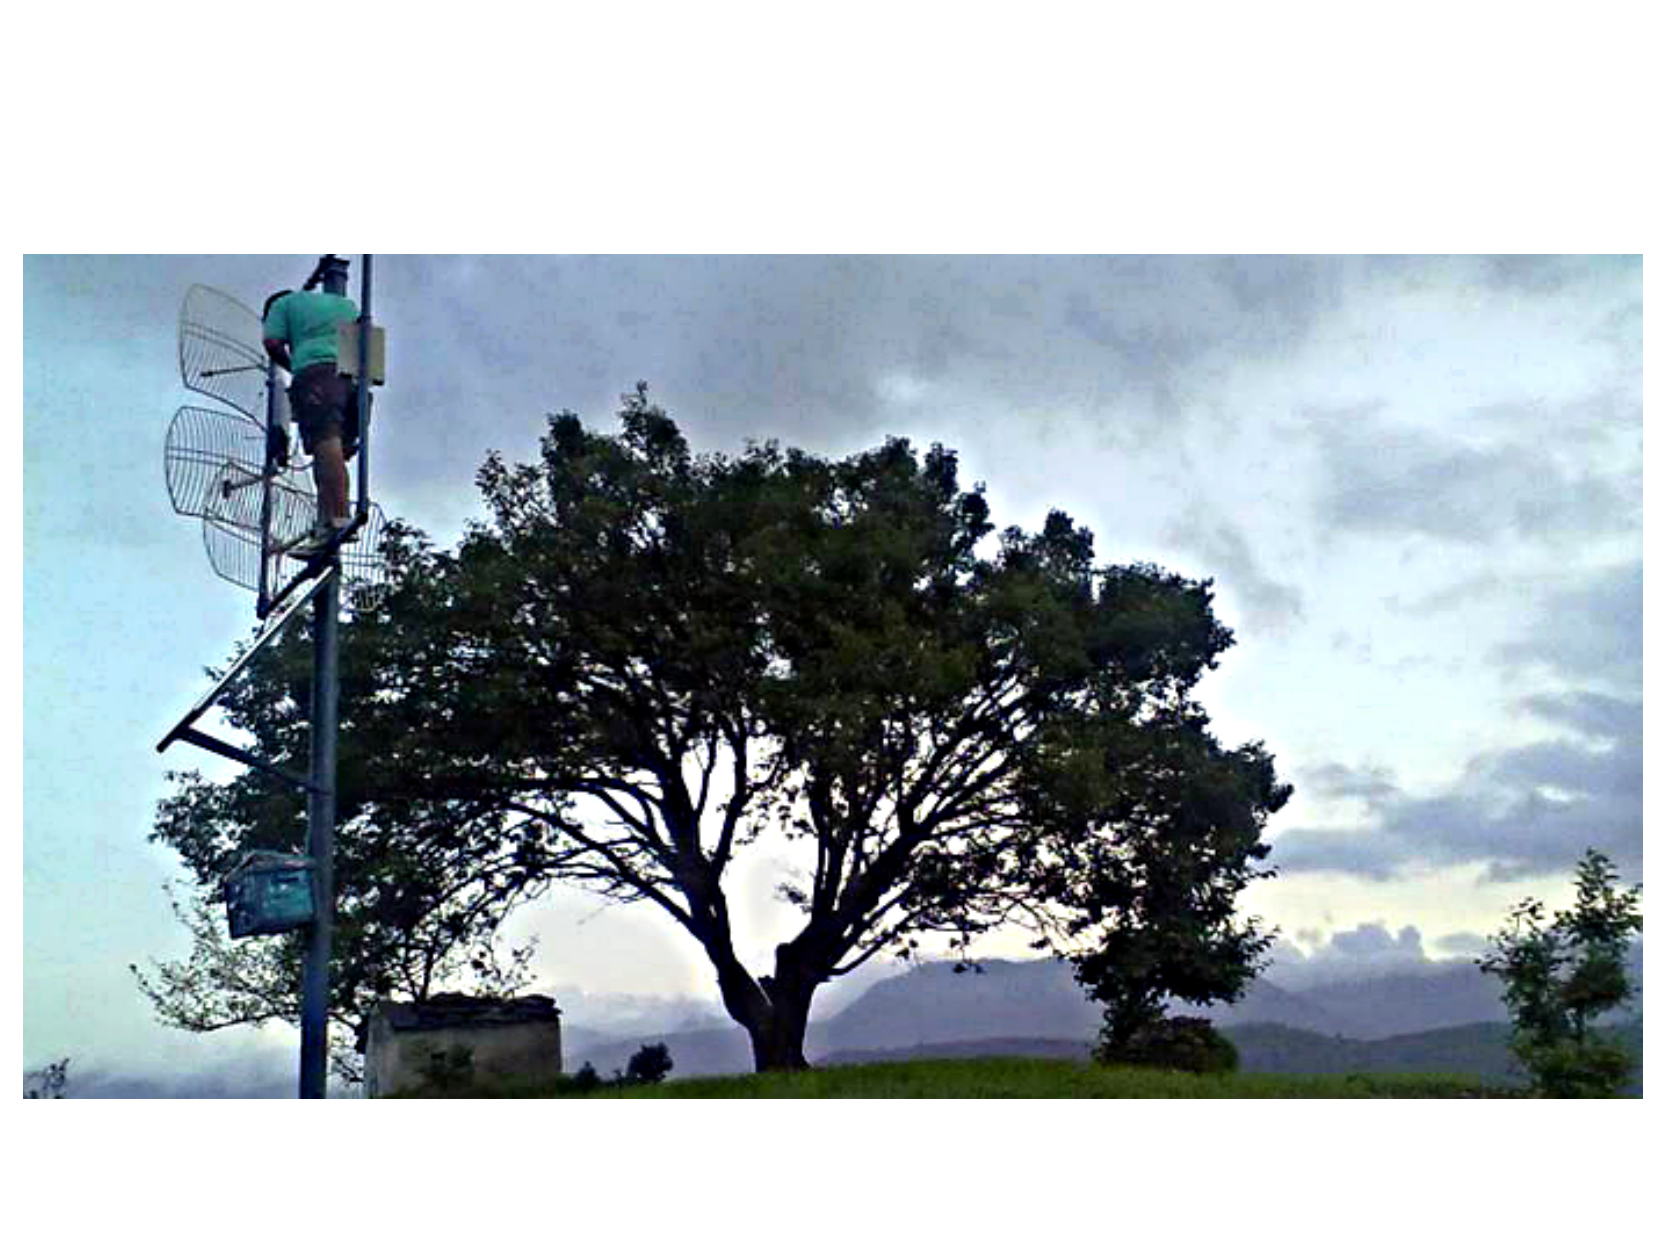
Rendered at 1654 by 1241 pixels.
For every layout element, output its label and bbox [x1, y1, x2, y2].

picture [23, 254, 1643, 1099]
